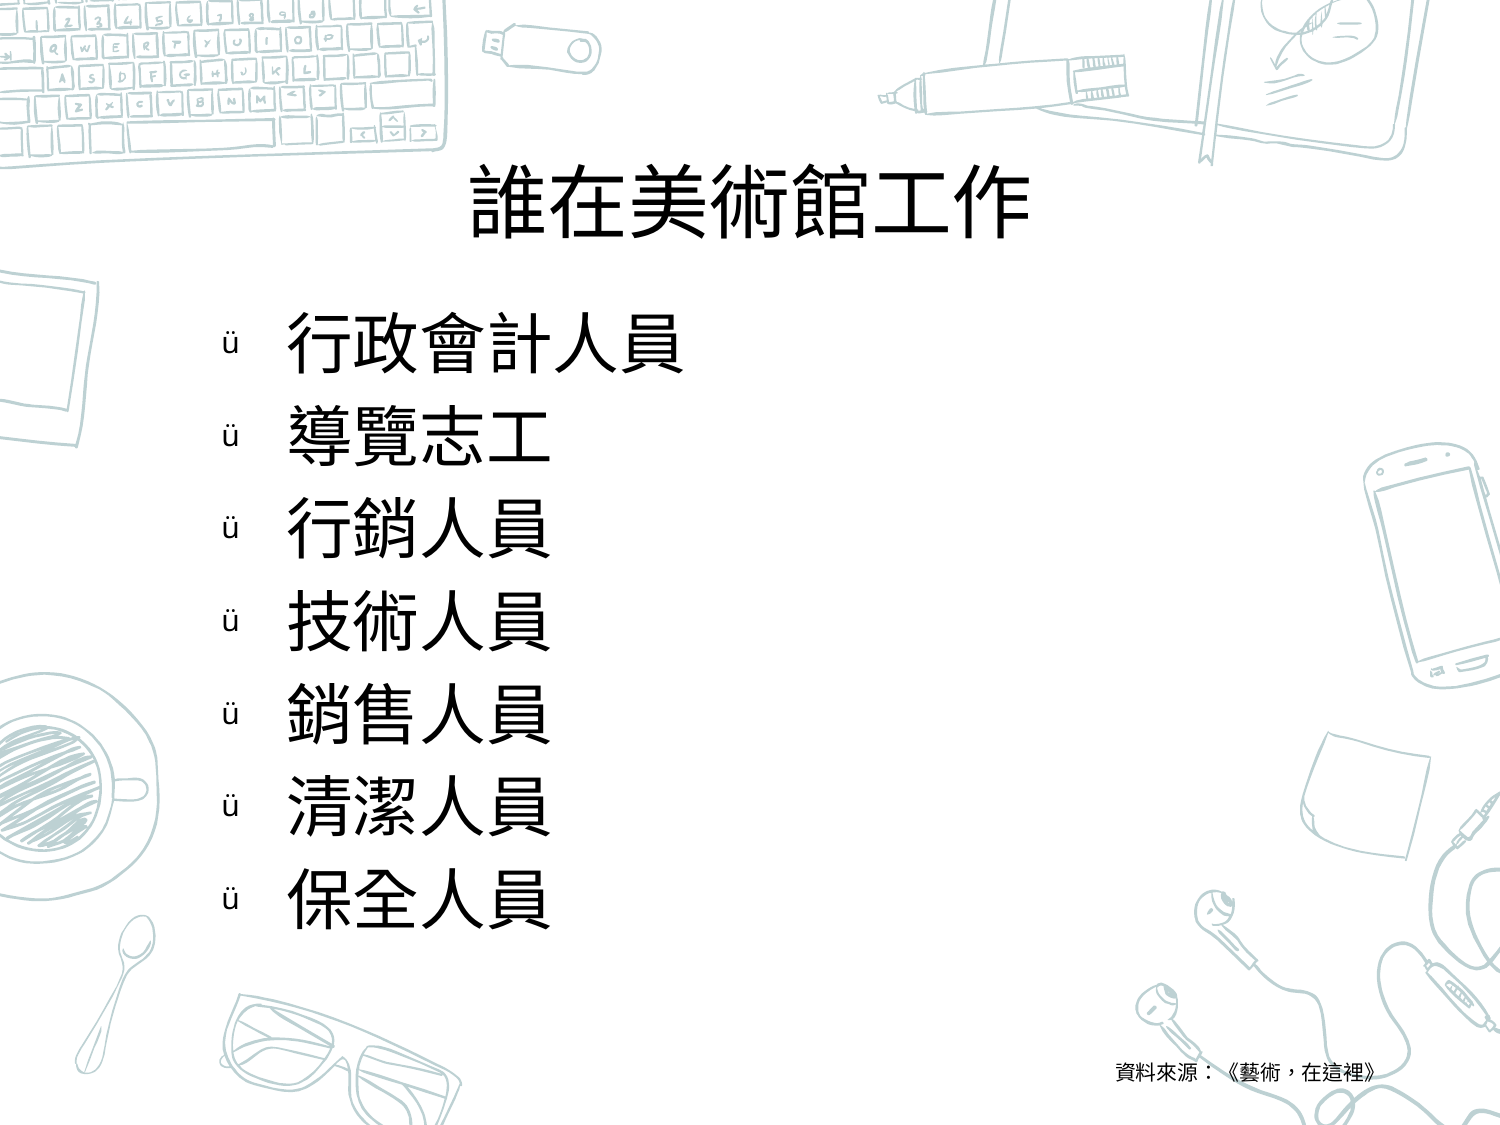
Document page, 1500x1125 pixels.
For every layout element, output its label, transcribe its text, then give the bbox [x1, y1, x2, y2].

text_box 資料來源：《藝術，在這裡》 [1090, 1052, 1500, 1093]
title 誰在美術館工作 [185, 136, 1315, 264]
list 行政會計人員 導覽志工 行銷人員 技術人員 銷售人員 清潔人員 保全人員 [185, 287, 1315, 1053]
